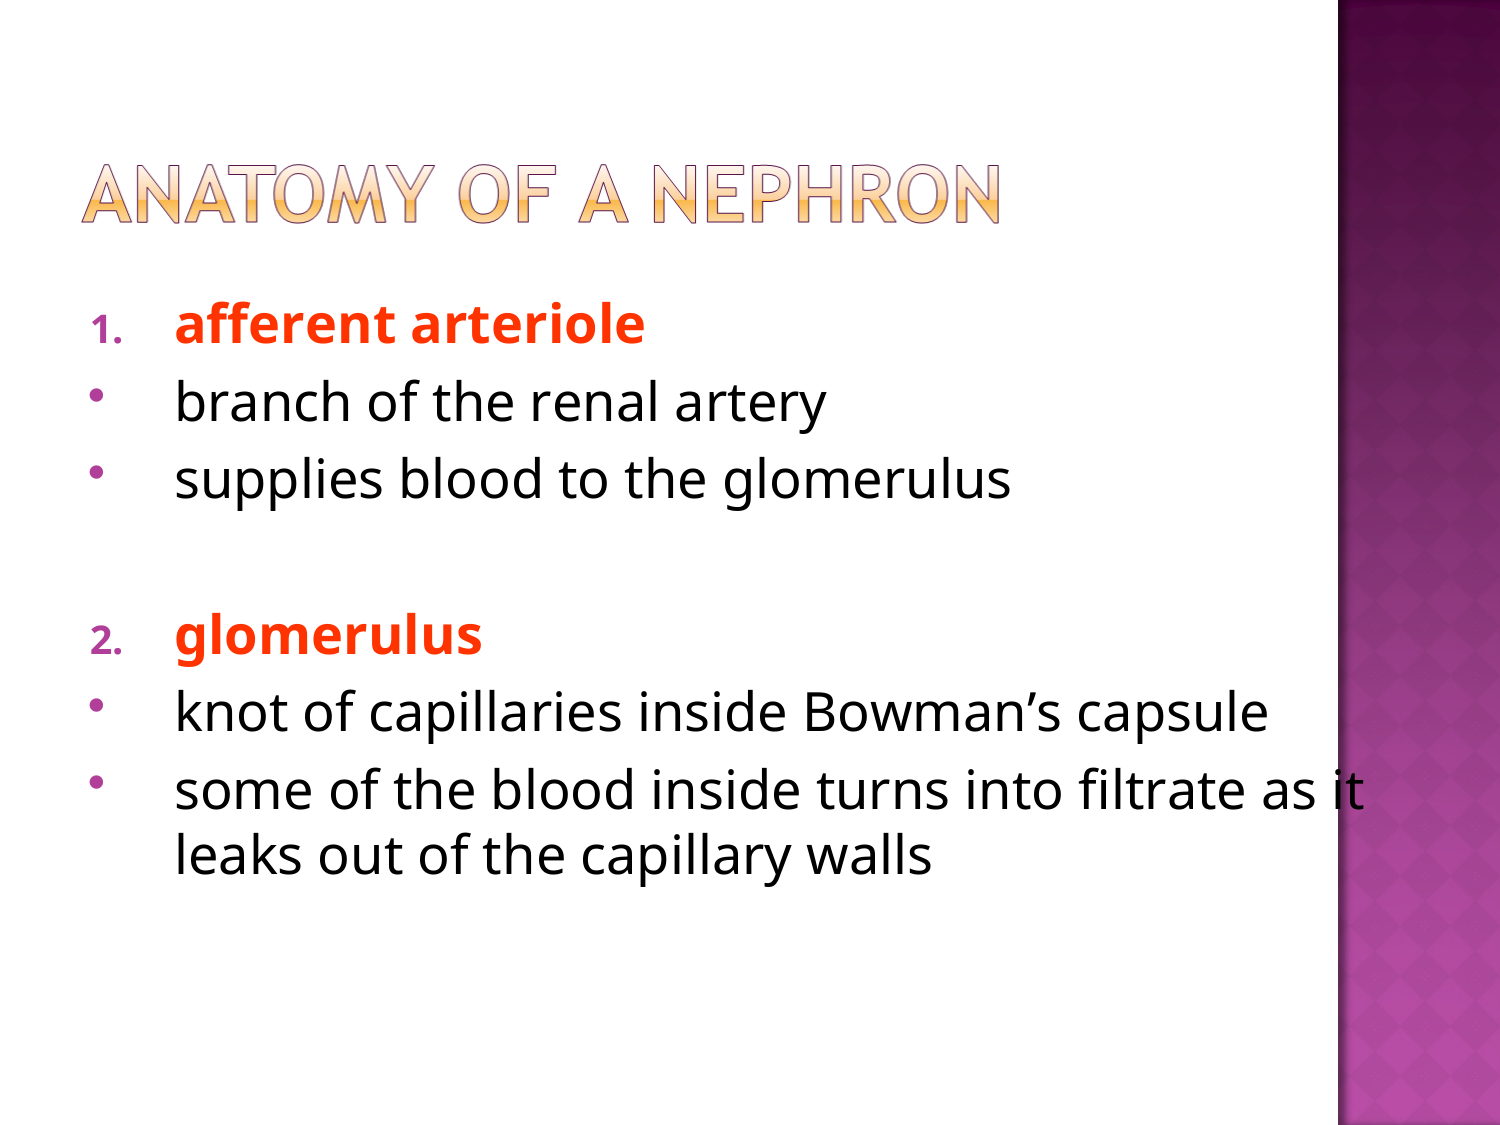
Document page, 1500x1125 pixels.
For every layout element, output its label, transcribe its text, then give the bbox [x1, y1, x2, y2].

picture [1337, 0, 1500, 1125]
text_box [34, 52, 1265, 241]
list afferent arteriole branch of the renal artery supplies blood to the glomerulus glomerulus knot of capillaries inside Bowman’s capsule some of the blood inside turns into filtrate as it leaks out of the capillary walls [75, 281, 1426, 1075]
